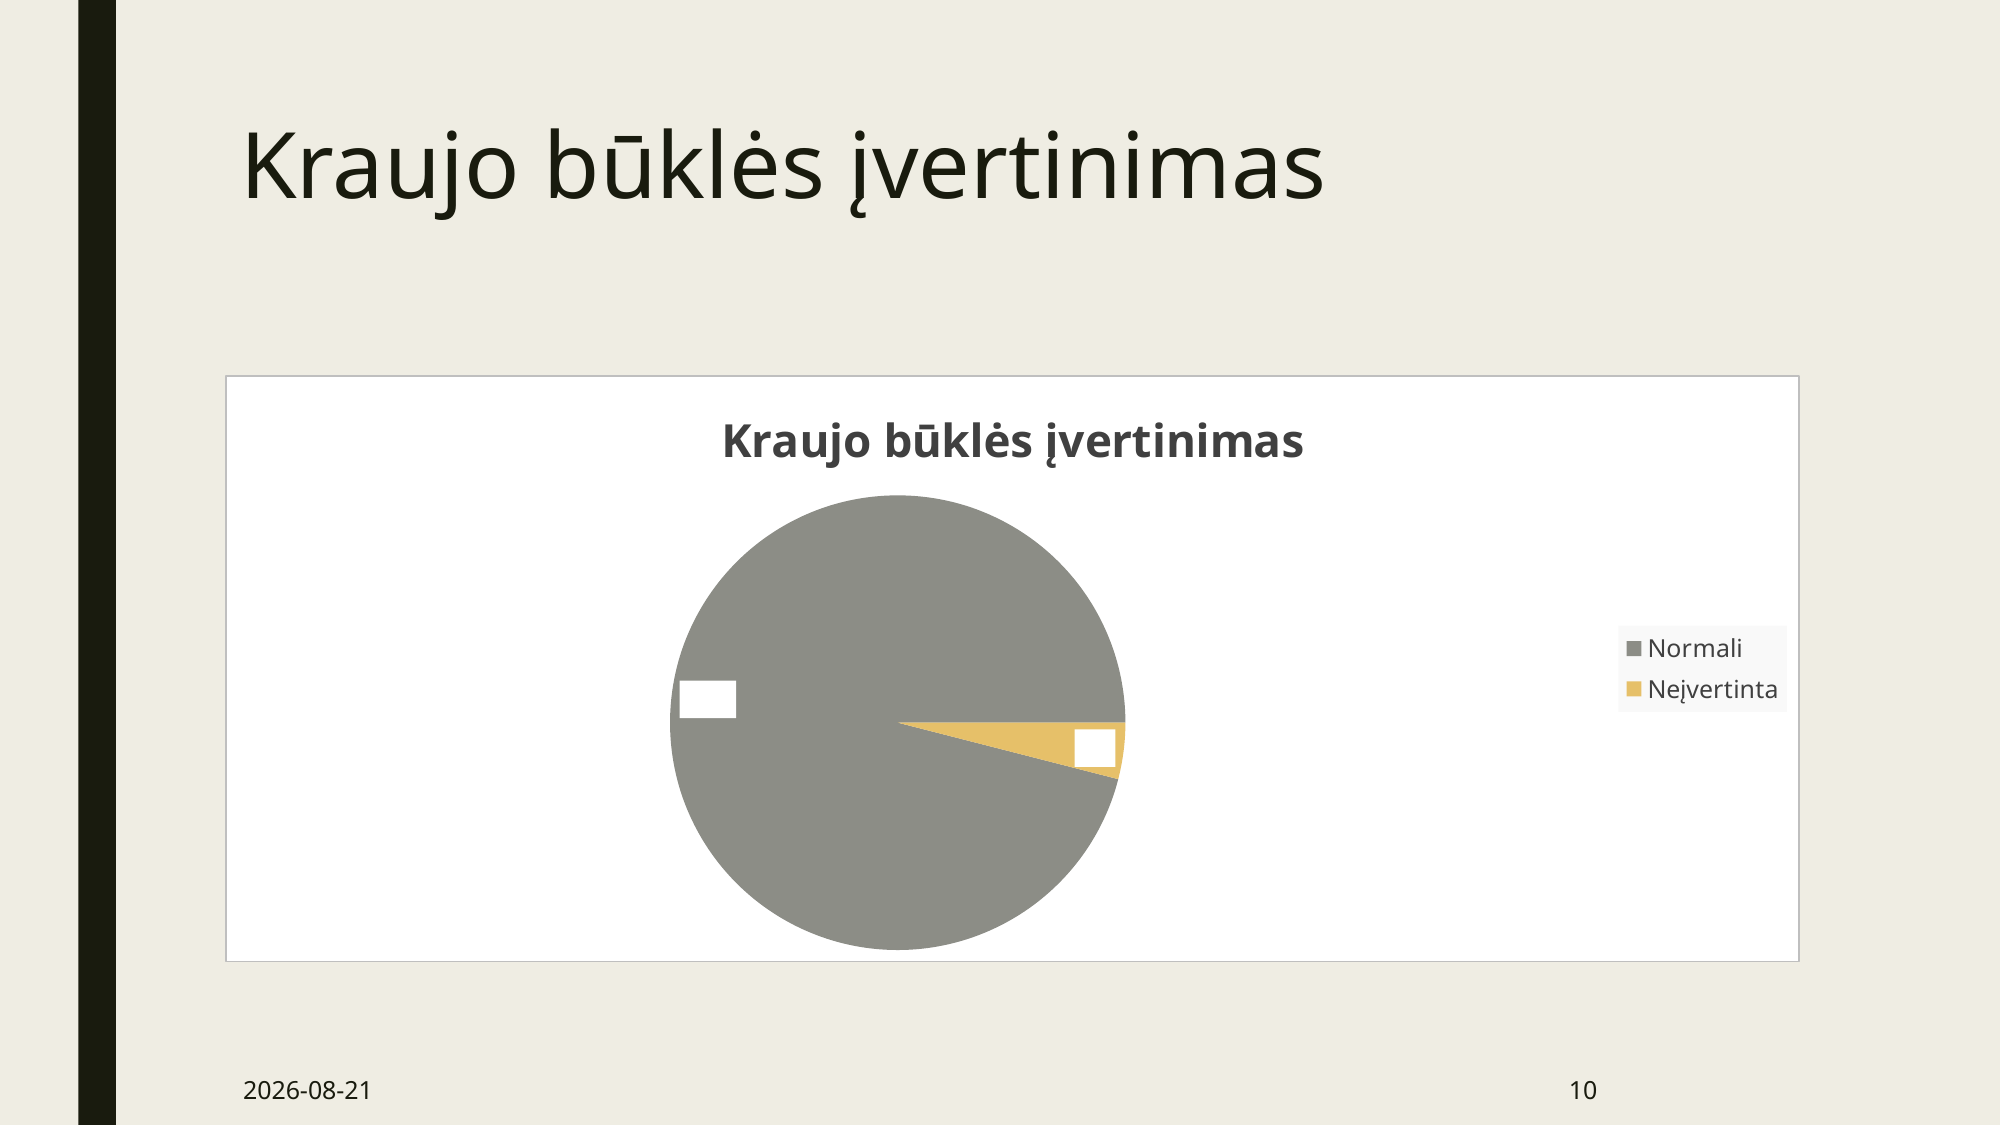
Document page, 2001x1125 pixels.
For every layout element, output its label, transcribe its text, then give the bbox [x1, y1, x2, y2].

chart [225, 375, 1801, 963]
text_box [228, 1058, 426, 1125]
title Kraujo būklės įvertinimas [225, 112, 1801, 357]
text_box [1553, 1058, 1816, 1125]
